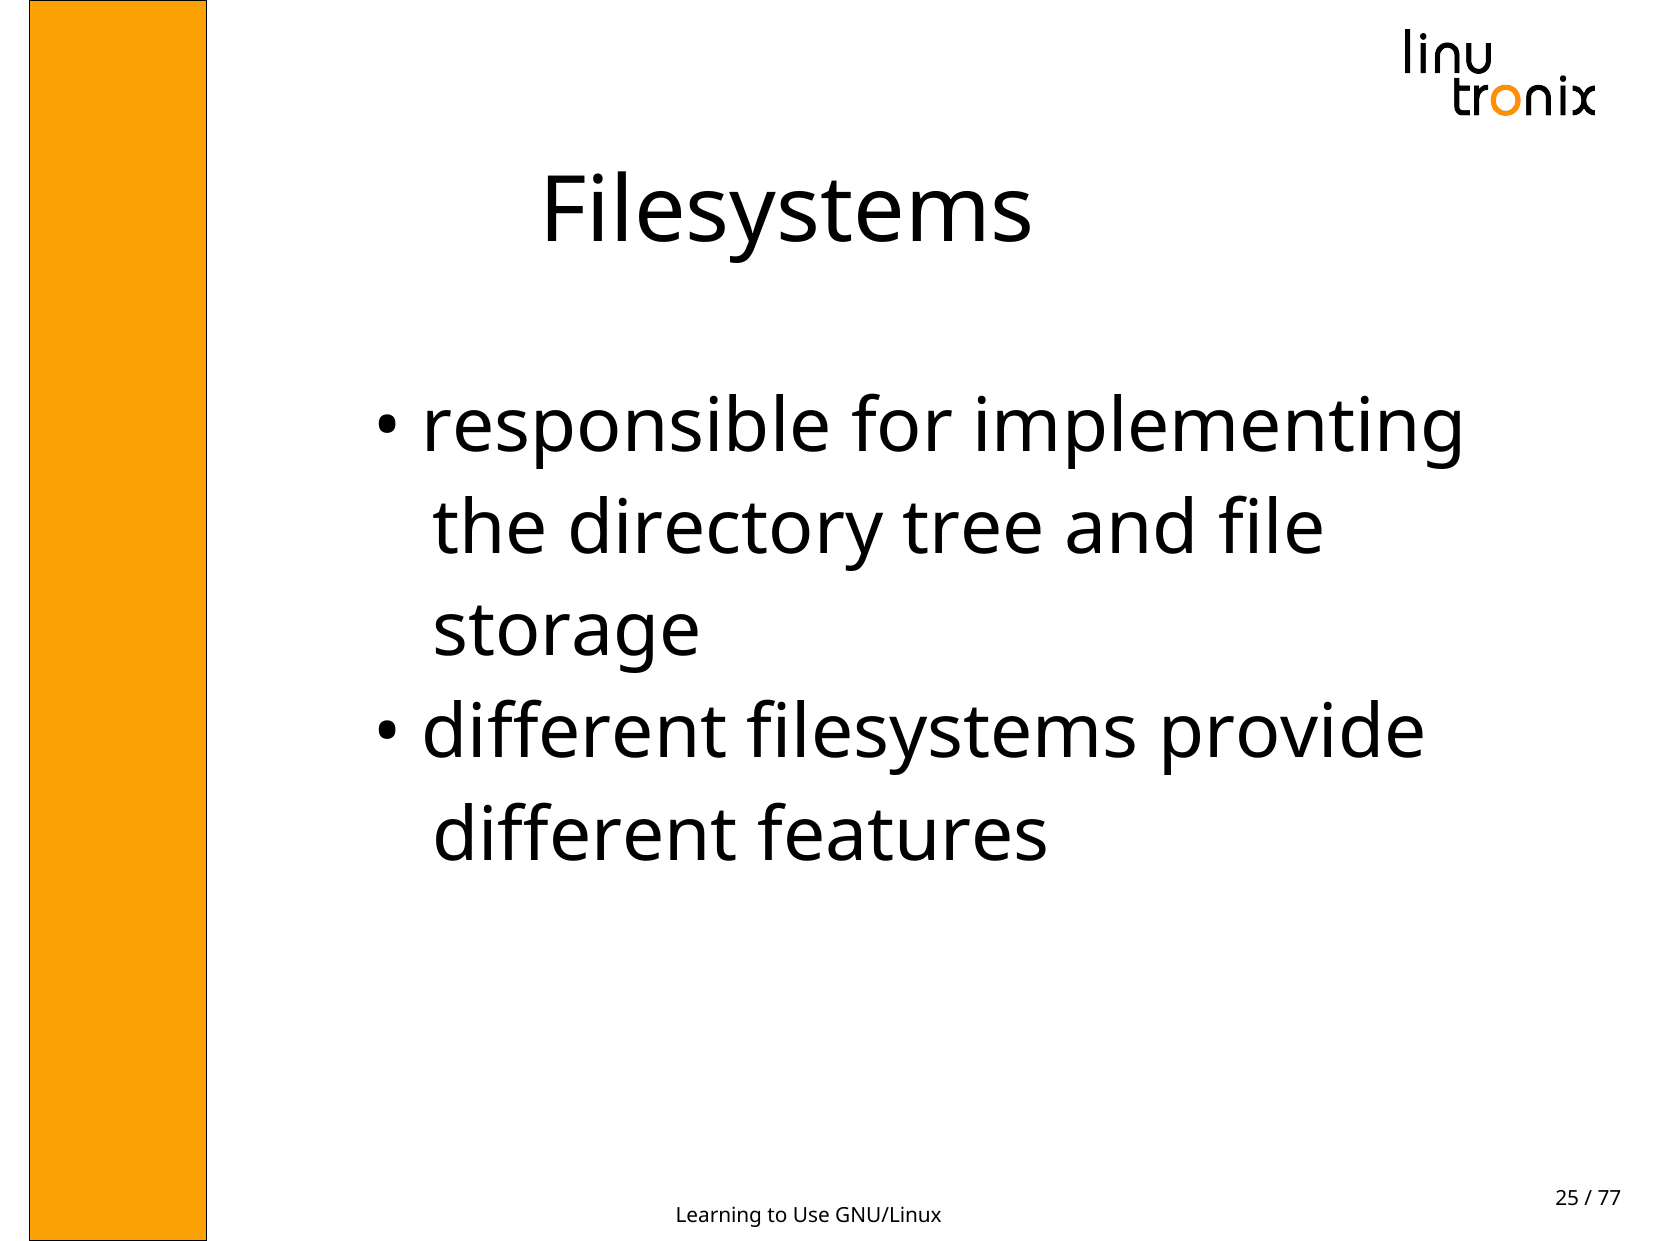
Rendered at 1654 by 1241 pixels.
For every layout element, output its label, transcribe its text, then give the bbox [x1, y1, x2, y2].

text_box • responsible for implementing the directory tree and file storage • different filesystems provide different features [300, 370, 1543, 808]
text_box Filesystems [539, 143, 1073, 263]
picture [1405, 29, 1595, 116]
